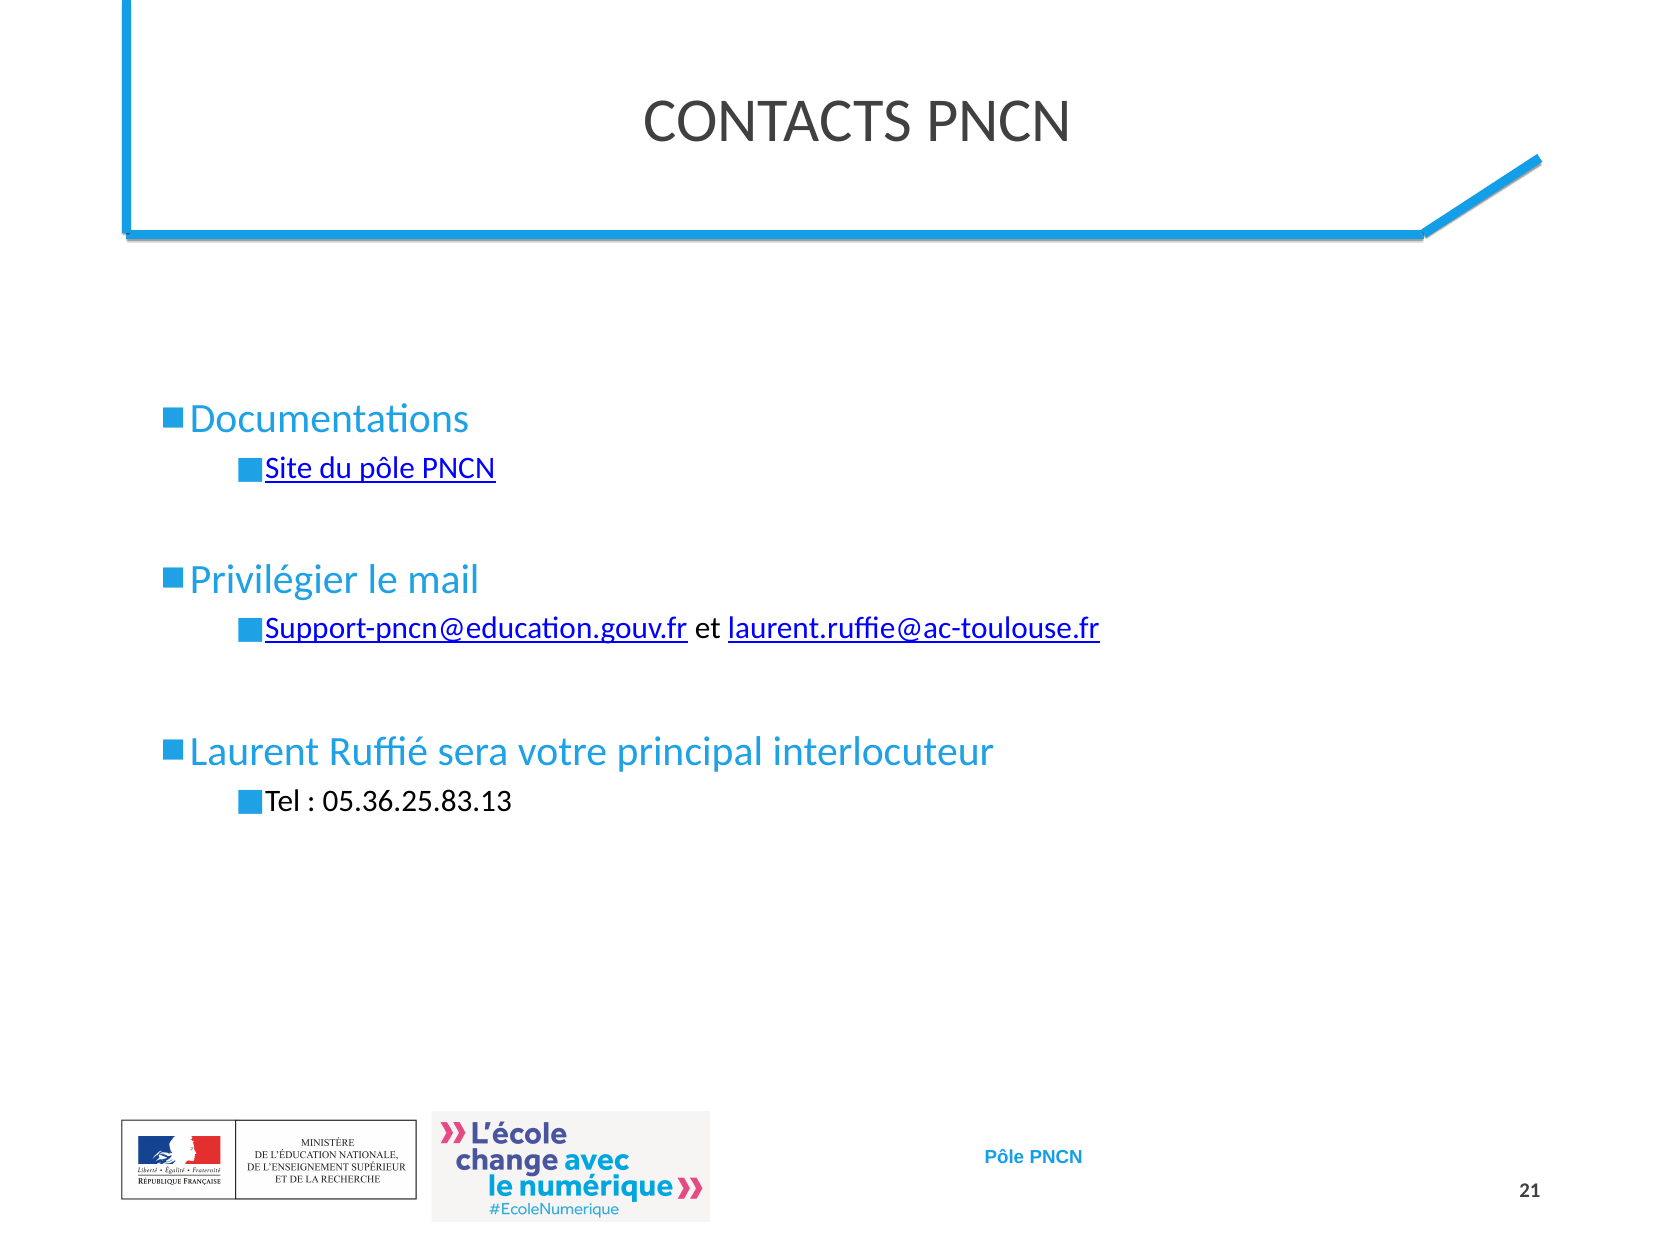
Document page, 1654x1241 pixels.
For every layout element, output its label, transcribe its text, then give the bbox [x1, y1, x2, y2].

picture [119, 1117, 419, 1202]
picture [431, 1111, 710, 1222]
slide_number <numéro> [1473, 1155, 1556, 1222]
title Contacts pncn [145, 0, 1571, 233]
list Documentations Site du pôle PNCN Privilégier le mail Support-pncn@education.gouv.fr et laurent.ruffie@ac-toulouse.fr Laurent Ruffié sera votre principal interlocuteur Tel : 05.36.25.83.13 [145, 266, 1571, 1086]
